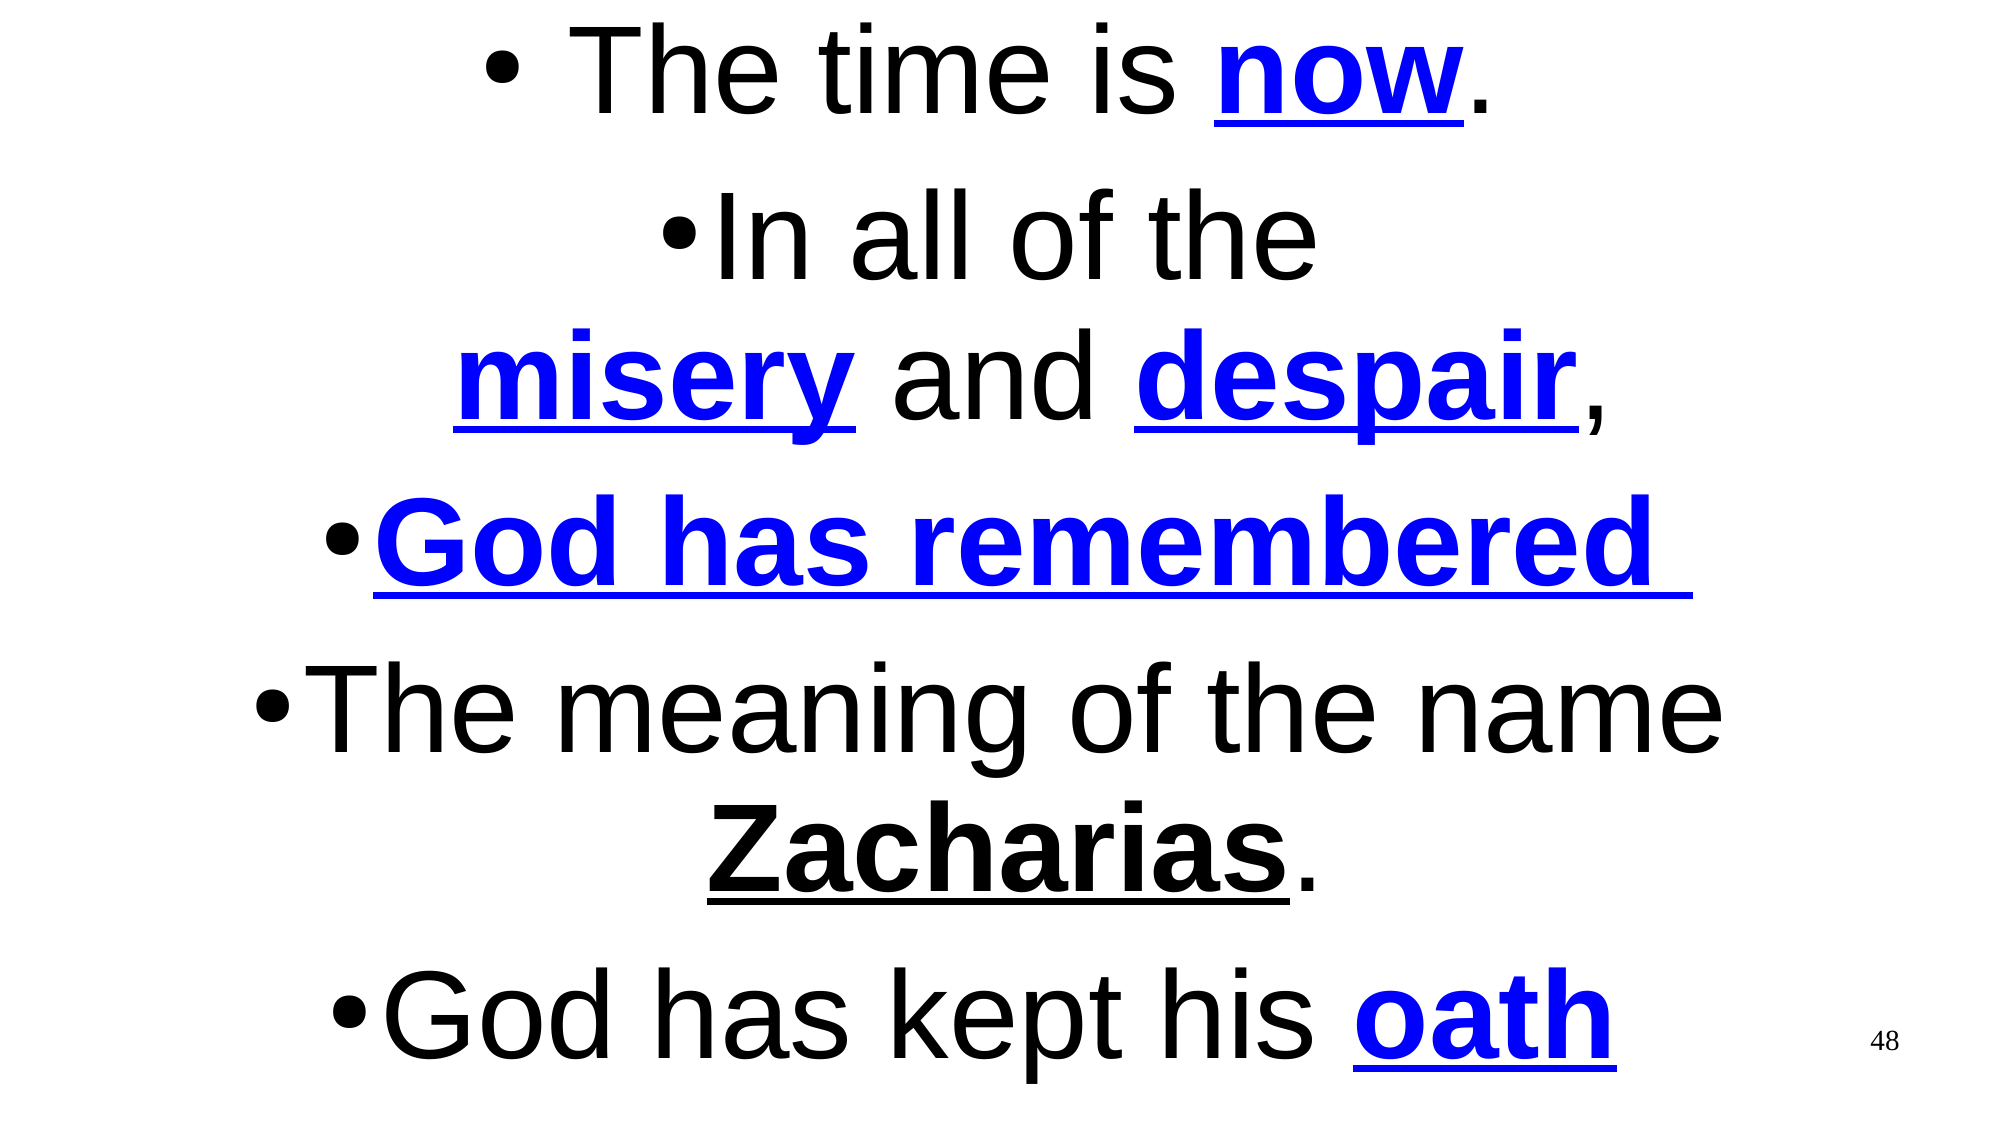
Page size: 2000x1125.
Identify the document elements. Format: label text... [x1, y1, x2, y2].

list The time is now. In all of the misery and despair, God has remembered The meaning of the name Zacharias. God has kept his oath [0, 0, 1996, 1123]
